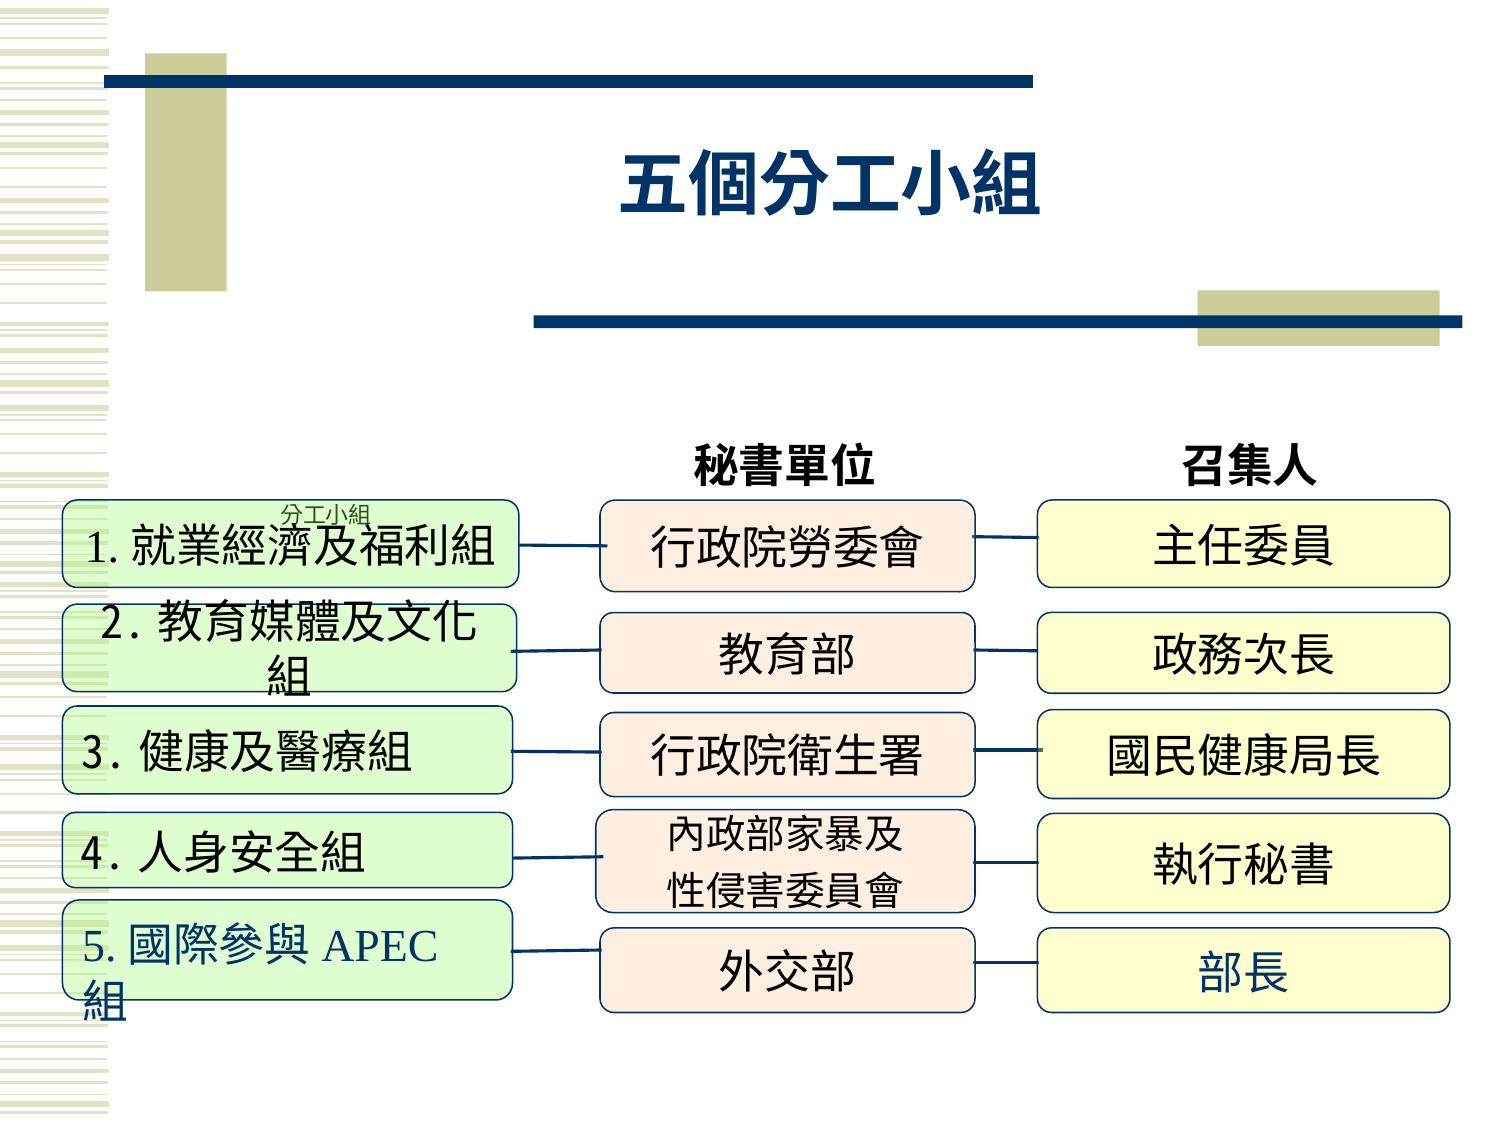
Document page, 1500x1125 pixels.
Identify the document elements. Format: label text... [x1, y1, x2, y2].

text_box 主任委員 [1037, 499, 1450, 588]
text_box 部長 [1037, 927, 1450, 1013]
text_box 國民健康局長 [1037, 709, 1450, 799]
text_box 2.教育媒體及文化組 [62, 604, 517, 692]
text_box 政務次長 [1037, 612, 1450, 694]
title 五個分工小組 [315, 137, 1345, 238]
text_box 秘書單位 [675, 425, 963, 500]
text_box 2.教育媒體及文化組 [360, 618, 377, 630]
list 分工小組 [265, 493, 523, 536]
text_box 3.健康及醫療組 [62, 706, 513, 794]
text_box 內政部家暴及 性侵害委員會 [595, 809, 976, 913]
text_box 外交部 [600, 927, 976, 1013]
text_box 1.就業經濟及福利組 [62, 499, 519, 588]
text_box 5.國際參與APEC組 [62, 899, 513, 1000]
text_box 行政院勞委會 [600, 500, 976, 592]
text_box 4.人身安全組 [62, 812, 513, 888]
text_box 行政院衛生署 [600, 712, 976, 797]
text_box 執行秘書 [1037, 813, 1450, 913]
text_box 召集人 [1162, 424, 1351, 499]
text_box 教育部 [600, 612, 976, 694]
